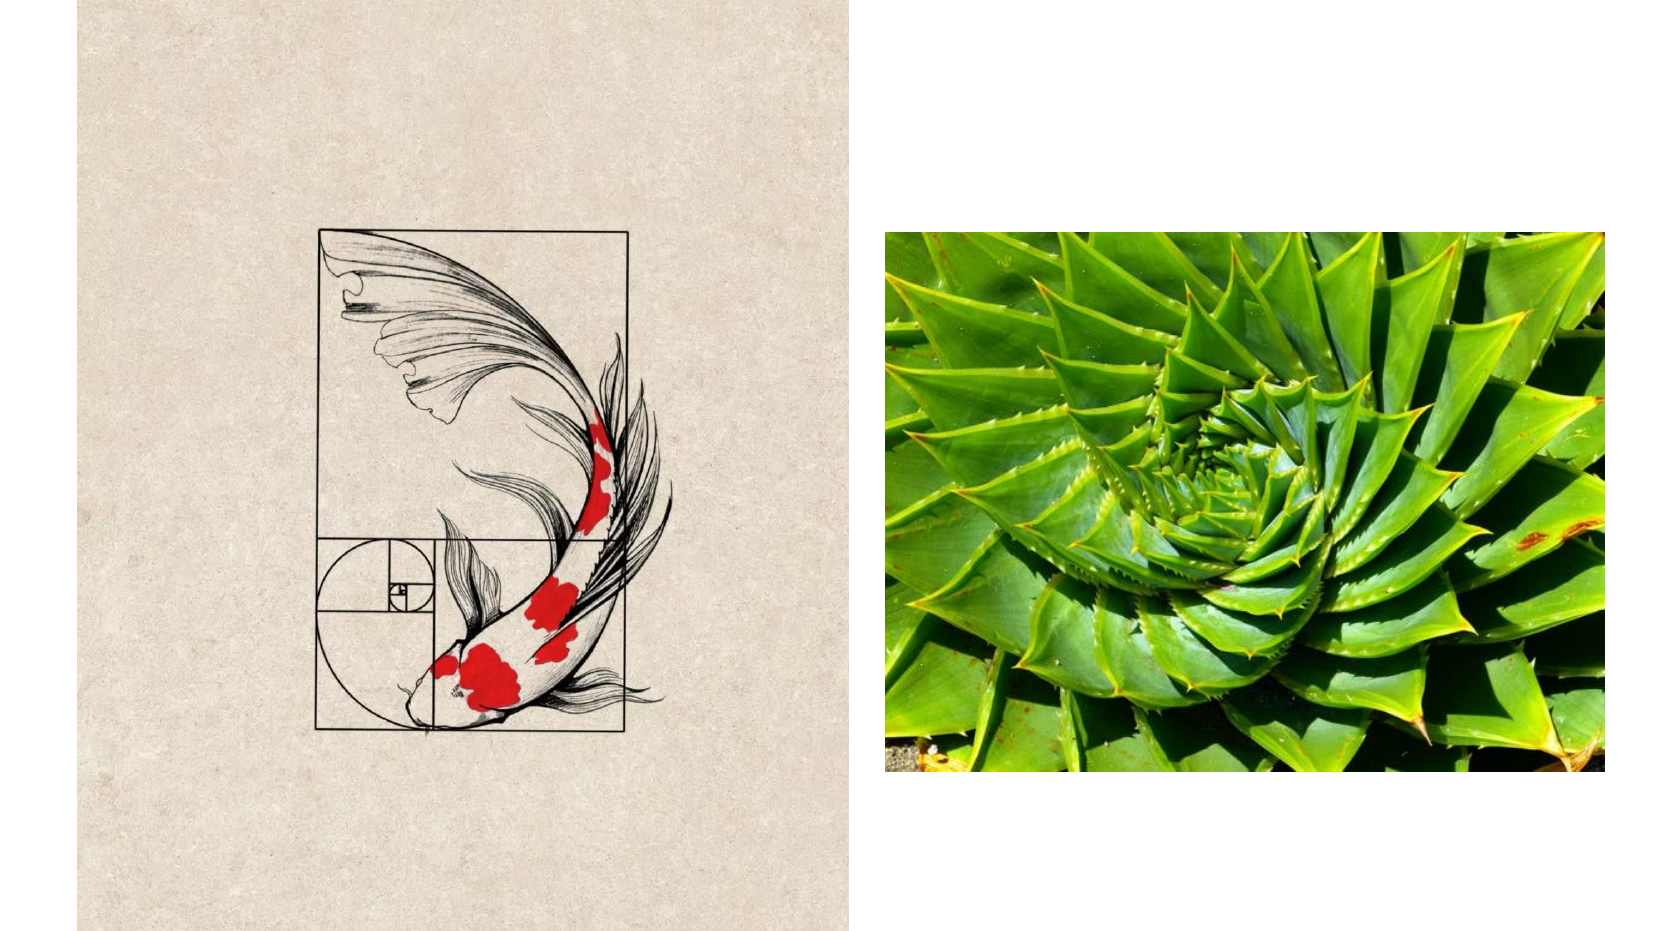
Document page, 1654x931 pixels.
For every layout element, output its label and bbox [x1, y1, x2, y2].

picture [77, 0, 849, 931]
picture [885, 232, 1605, 772]
